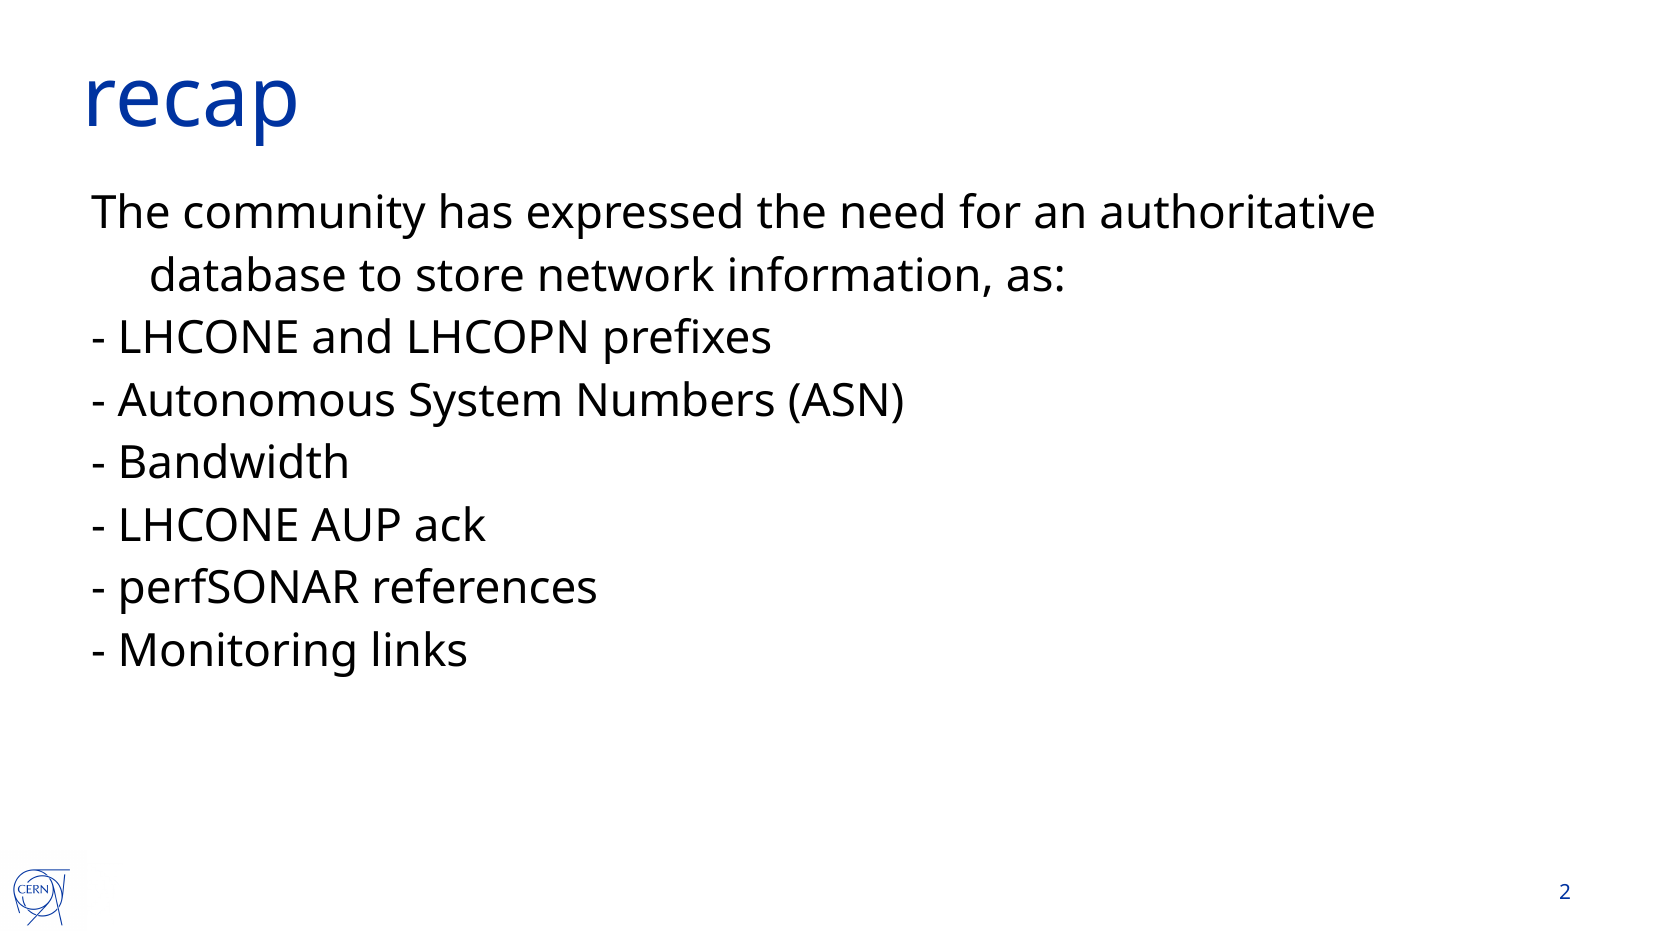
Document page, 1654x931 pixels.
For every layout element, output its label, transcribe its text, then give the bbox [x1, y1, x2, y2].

title recap [82, 37, 1571, 193]
text_box The community has expressed the need for an authoritative database to store network information, as: - LHCONE and LHCOPN prefixes - Autonomous System Numbers (ASN) - Bandwidth - LHCONE AUP ack - perfSONAR references - Monitoring links [76, 172, 1601, 931]
picture [0, 850, 76, 931]
